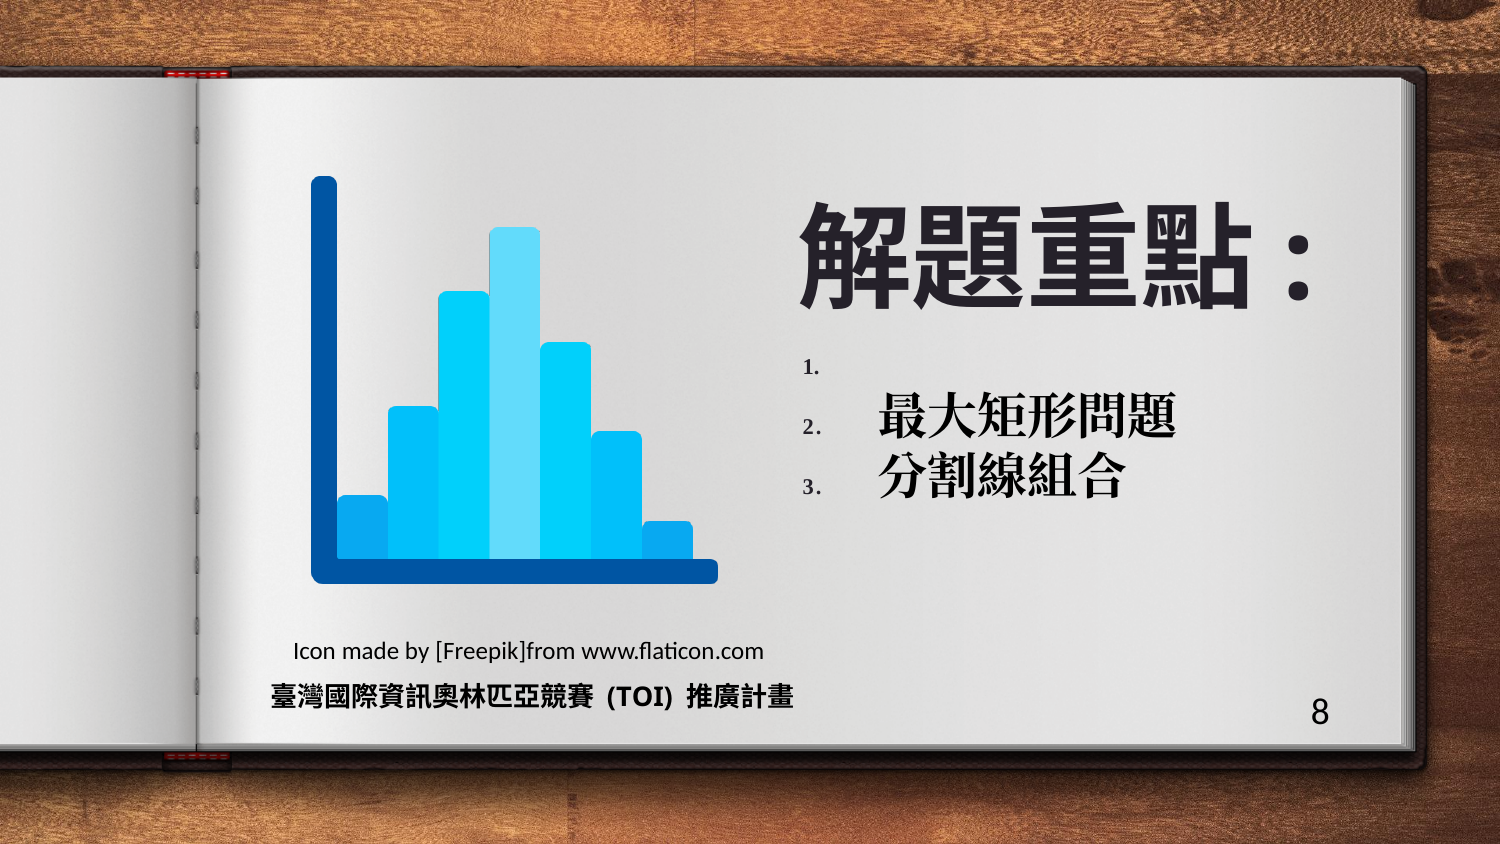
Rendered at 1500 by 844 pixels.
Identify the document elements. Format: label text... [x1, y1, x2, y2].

title 解題重點: [782, 146, 1313, 338]
text_box Icon made by [Freepik]from www.flaticon.com [278, 627, 867, 672]
picture [311, 177, 718, 584]
text_box [1295, 672, 1386, 737]
subtitle 最大矩形問題 分割線組合 [787, 309, 1361, 584]
